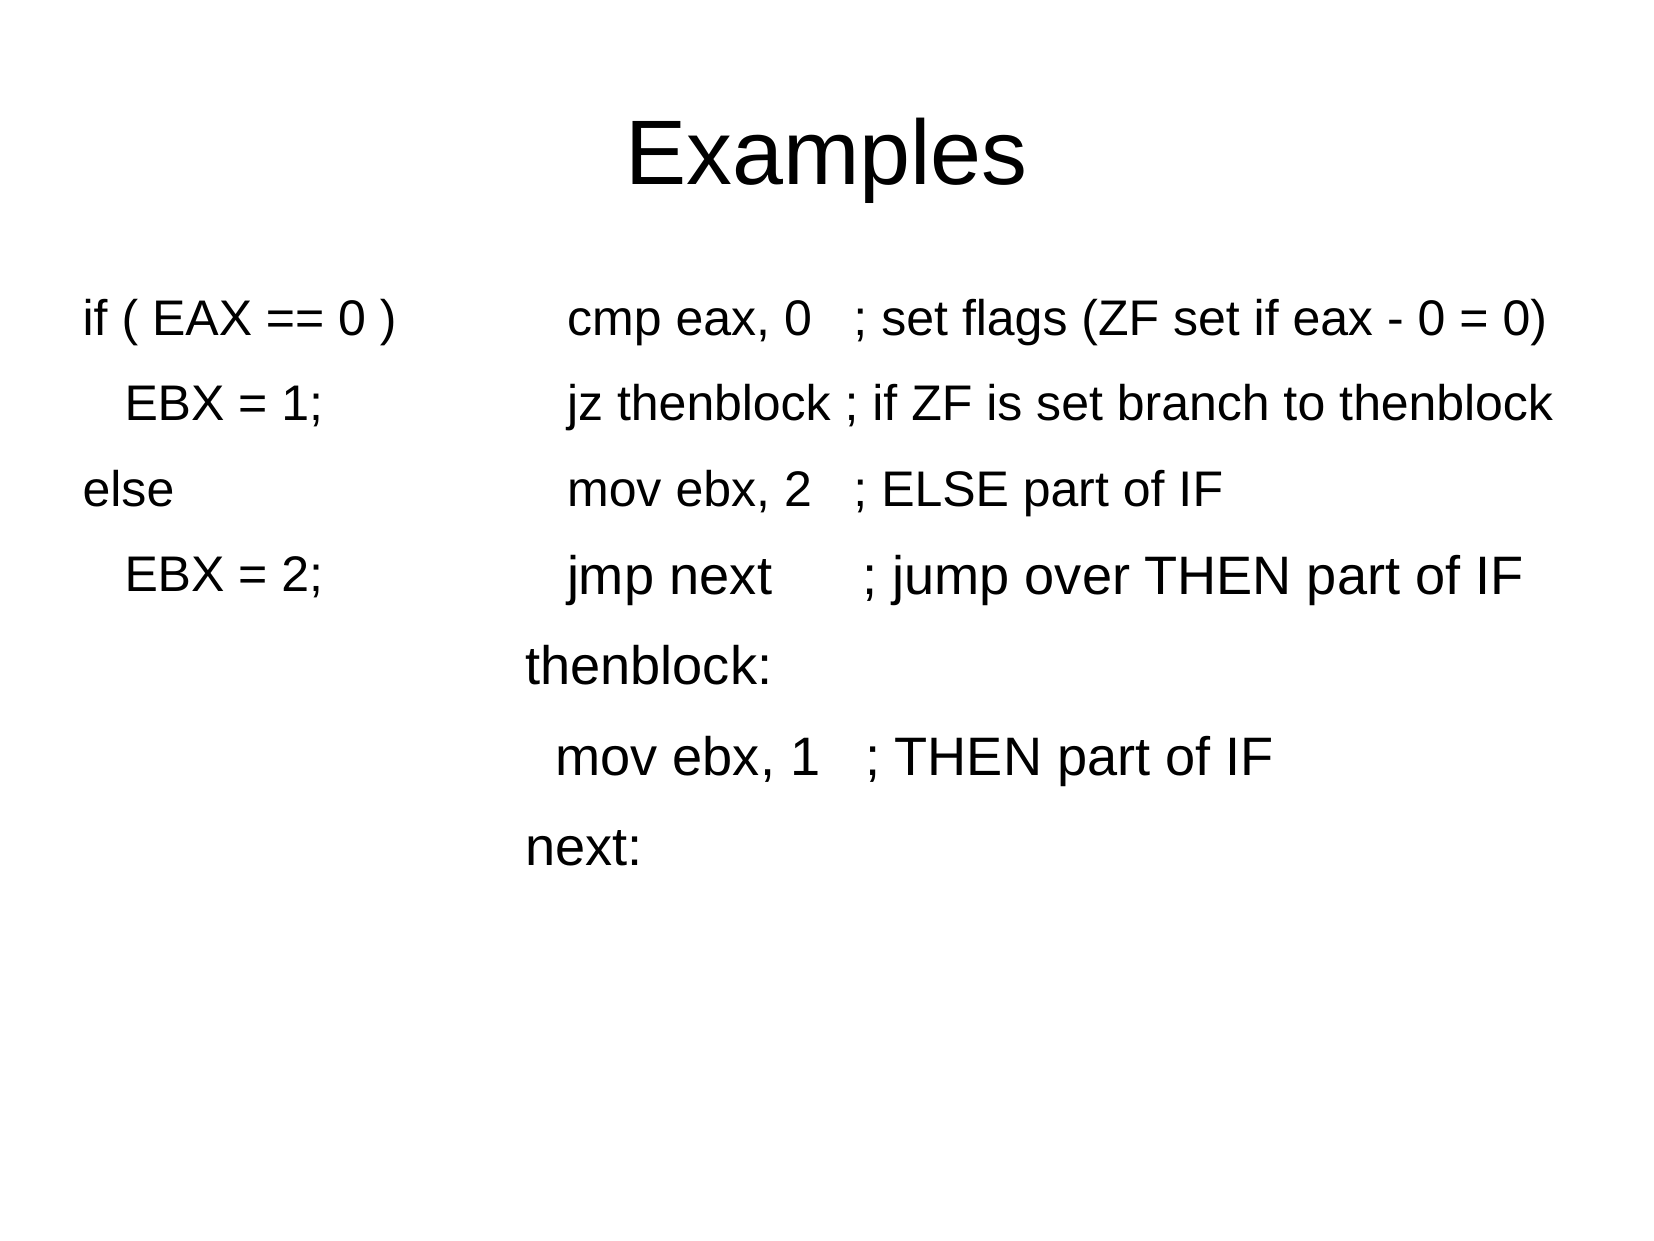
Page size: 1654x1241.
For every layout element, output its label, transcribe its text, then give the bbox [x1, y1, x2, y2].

list cmp eax, 0 ; set flags (ZF set if eax - 0 = 0) jz thenblock ; if ZF is set branch to thenblock mov ebx, 2 ; ELSE part of IF jmp next ; jump over THEN part of IF thenblock: mov ebx, 1 ; THEN part of IF next: [525, 290, 1572, 1109]
list if ( EAX == 0 ) EBX = 1; else EBX = 2; [82, 290, 413, 1109]
title Examples [82, 49, 1571, 257]
